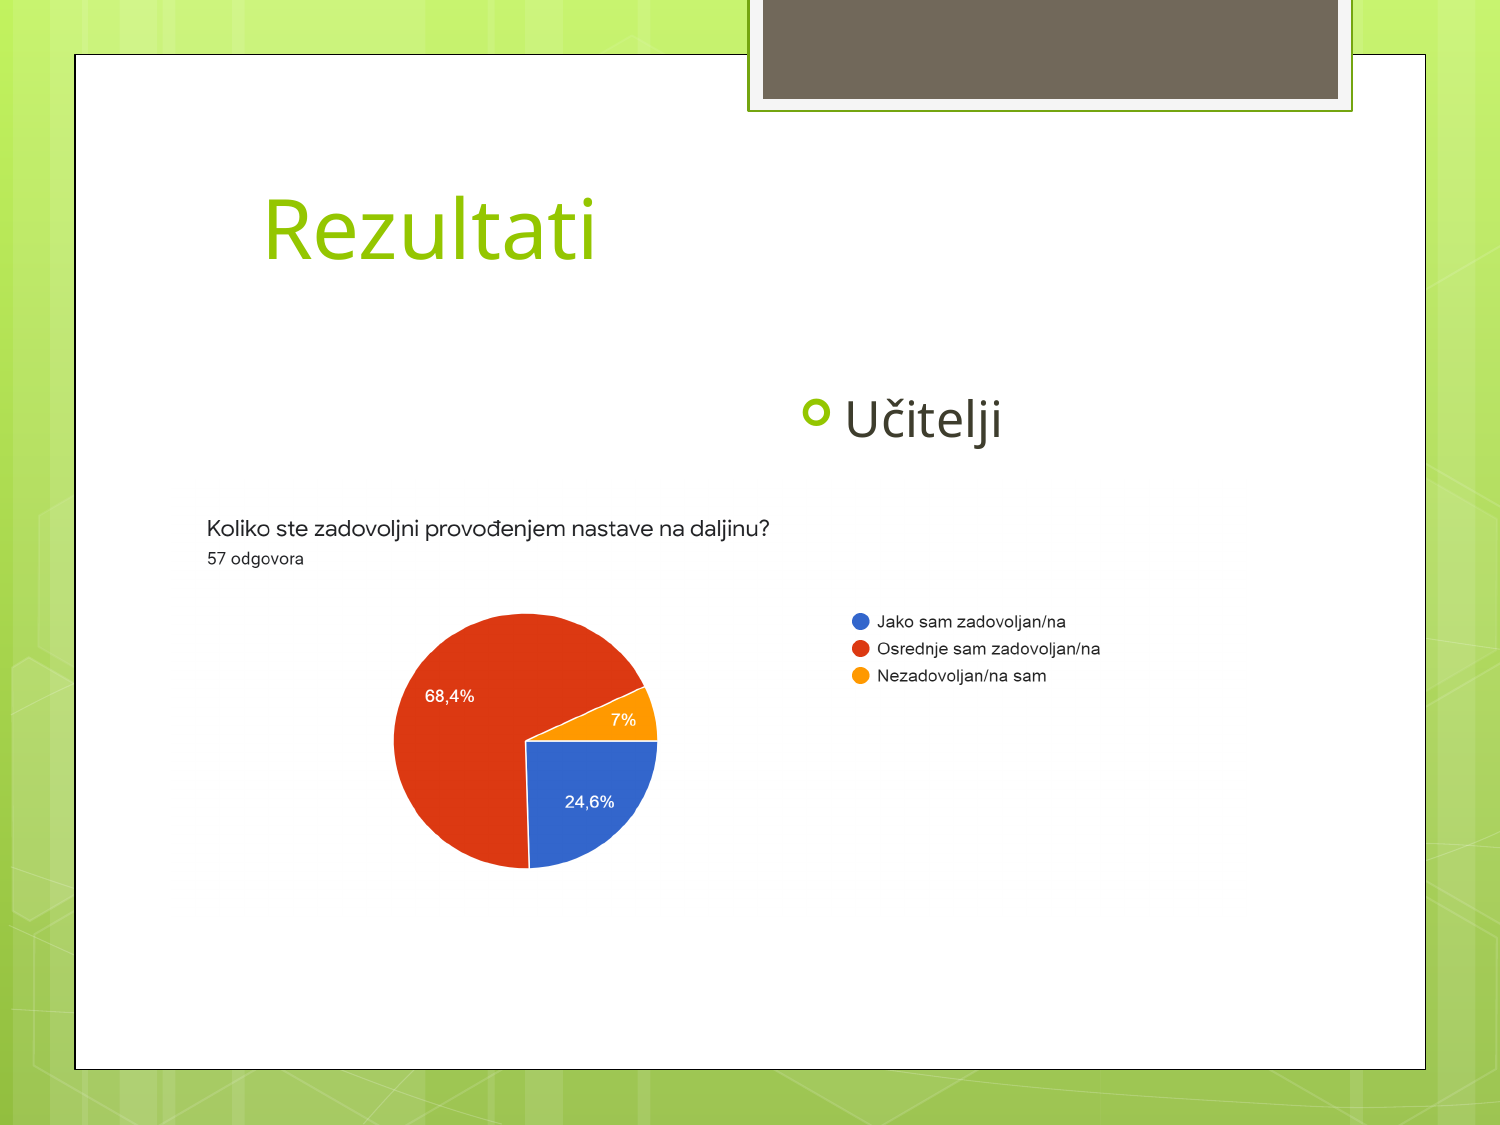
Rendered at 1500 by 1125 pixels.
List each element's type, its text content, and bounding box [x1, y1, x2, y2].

title Rezultati [171, 168, 1324, 357]
list Učitelji [761, 379, 1324, 953]
picture [171, 479, 1247, 917]
